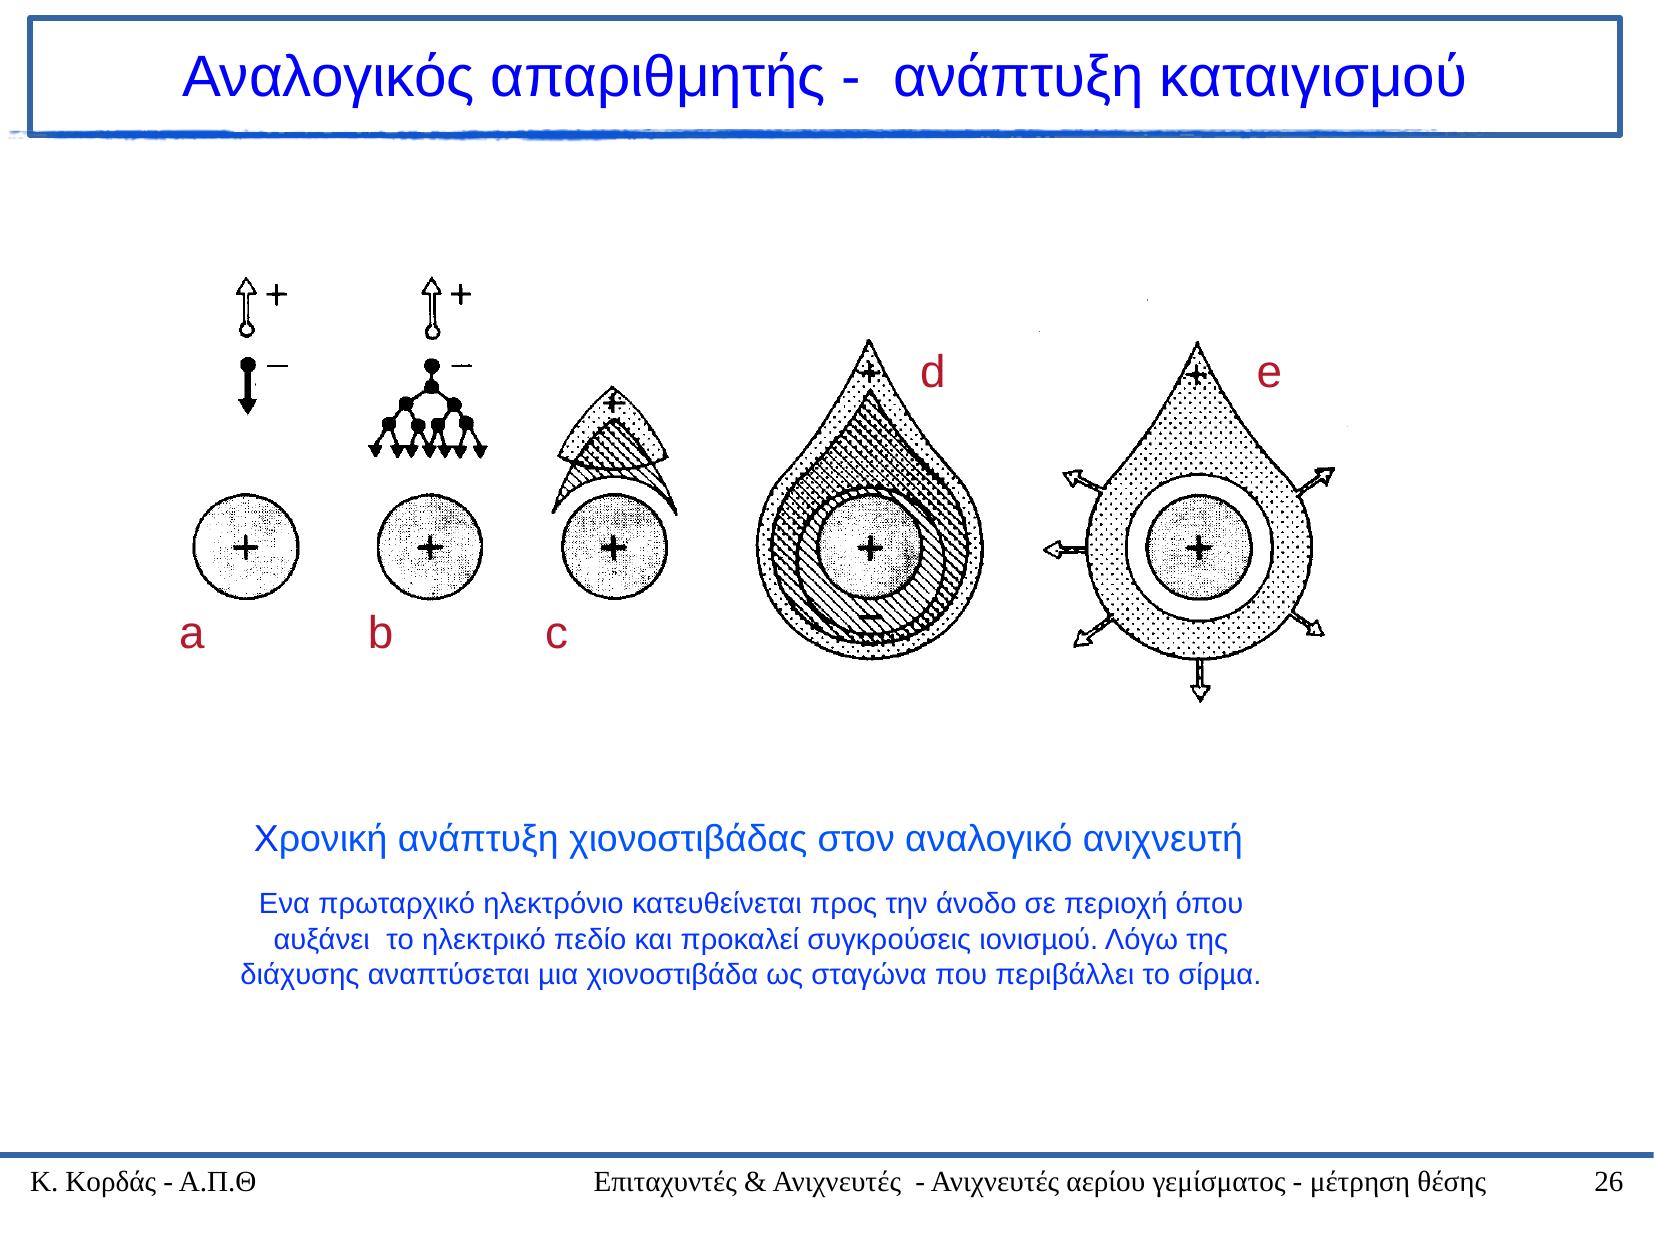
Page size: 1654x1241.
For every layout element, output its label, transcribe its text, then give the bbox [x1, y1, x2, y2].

picture [96, 225, 1418, 720]
text_box Xρονική ανάπτυξη χιονοστιβάδας στον αναλογικό ανιχνευτή [253, 817, 1255, 860]
text_box a [179, 607, 218, 659]
text_box d [920, 346, 959, 398]
title Αναλογικός απαριθμητής - ανάπτυξη καταιγισμού [30, 17, 1621, 136]
text_box e [1256, 346, 1296, 398]
text_box διάχυσης αναπτύσεται µια χιονοστιβάδα ως σταγώνα που περιβάλλει το σίρµα. [240, 958, 1279, 992]
text_box Ενα πρωταρχικό ηλεκτρόνιο κατευθείνεται προς την άνοδο σε περιοχή όπου [258, 886, 1252, 920]
text_box αυξάνει το ηλεκτρικό πεδίο και προκαλεί συγκρούσεις ιονισµού. Λόγω της [273, 923, 1238, 956]
text_box b [367, 607, 407, 659]
text_box c [545, 607, 581, 659]
picture [0, 129, 1500, 144]
